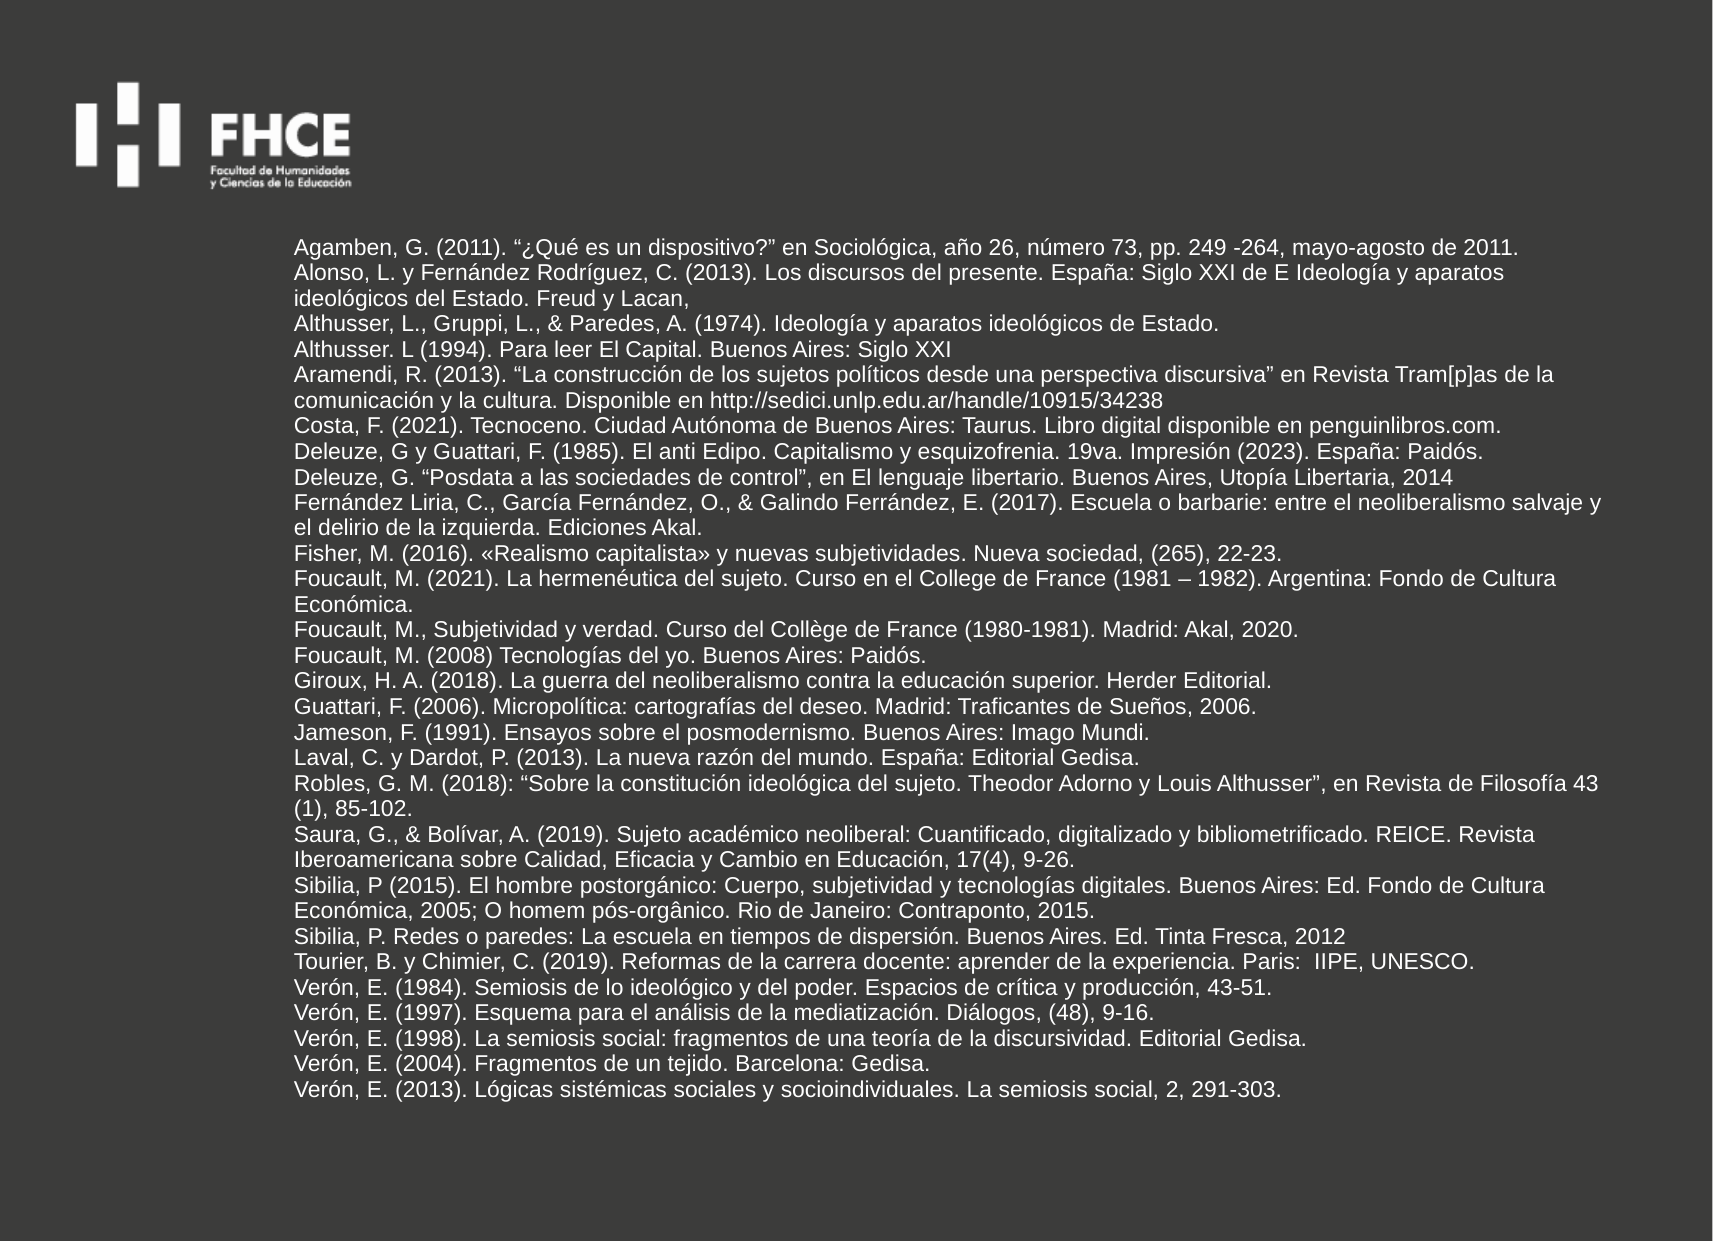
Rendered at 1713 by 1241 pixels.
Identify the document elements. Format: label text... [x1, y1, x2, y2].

text_box Agamben, G. (2011). “¿Qué es un dispositivo?” en Sociológica, año 26, número 73, pp. 249 -264, mayo-agosto de 2011. Alonso, L. y Fernández Rodríguez, C. (2013). Los discursos del presente. España: Siglo XXI de E Ideología y aparatos ideológicos del Estado. Freud y Lacan, Althusser, L., Gruppi, L., & Paredes, A. (1974). Ideología y aparatos ideológicos de Estado. Althusser. L (1994). Para leer El Capital. Buenos Aires: Siglo XXI Aramendi, R. (2013). “La construcción de los sujetos políticos desde una perspectiva discursiva” en Revista Tram[p]as de la comunicación y la cultura. Disponible en http://sedici.unlp.edu.ar/handle/10915/34238 Costa, F. (2021). Tecnoceno. Ciudad Autónoma de Buenos Aires: Taurus. Libro digital disponible en penguinlibros.com. Deleuze, G y Guattari, F. (1985). El anti Edipo. Capitalismo y esquizofrenia. 19va. Impresión (2023). España: Paidós. Deleuze, G. “Posdata a las sociedades de control”, en El lenguaje libertario. Buenos Aires, Utopía Libertaria, 2014 Fernández Liria, C., García Fernández, O., & Galindo Ferrández, E. (2017). Escuela o barbarie: entre el neoliberalismo salvaje y el delirio de la izquierda. Ediciones Akal. Fisher, M. (2016). «Realismo capitalista» y nuevas subjetividades. Nueva sociedad, (265), 22-23. Foucault, M. (2021). La hermenéutica del sujeto. Curso en el College de France (1981 – 1982). Argentina: Fondo de Cultura Económica. Foucault, M., Subjetividad y verdad. Curso del Collège de France (1980-1981). Madrid: Akal, 2020. Foucault, M. (2008) Tecnologías del yo. Buenos Aires: Paidós. Giroux, H. A. (2018). La guerra del neoliberalismo contra la educación superior. Herder Editorial. Guattari, F. (2006). Micropolítica: cartografías del deseo. Madrid: Traficantes de Sueños, 2006. Jameson, F. (1991). Ensayos sobre el posmodernismo. Buenos Aires: Imago Mundi. Laval, C. y Dardot, P. (2013). La nueva razón del mundo. España: Editorial Gedisa. Robles, G. M. (2018): “Sobre la constitución ideológica del sujeto. Theodor Adorno y Louis Althusser”, en Revista de Filosofía 43 (1), 85-102. Saura, G., & Bolívar, A. (2019). Sujeto académico neoliberal: Cuantificado, digitalizado y bibliometrificado. REICE. Revista Iberoamericana sobre Calidad, Eficacia y Cambio en Educación, 17(4), 9-26. Sibilia, P (2015). El hombre postorgánico: Cuerpo, subjetividad y tecnologías digitales. Buenos Aires: Ed. Fondo de Cultura Económica, 2005; O homem pós-orgânico. Rio de Janeiro: Contraponto, 2015. Sibilia, P. Redes o paredes: La escuela en tiempos de dispersión. Buenos Aires. Ed. Tinta Fresca, 2012 Tourier, B. y Chimier, C. (2019). Reformas de la carrera docente: aprender de la experiencia. Paris: IIPE, UNESCO. Verón, E. (1984). Semiosis de lo ideológico y del poder. Espacios de crítica y producción, 43-51. Verón, E. (1997). Esquema para el análisis de la mediatización. Diálogos, (48), 9-16. Verón, E. (1998). La semiosis social: fragmentos de una teoría de la discursividad. Editorial Gedisa. Verón, E. (2004). Fragmentos de un tejido. Barcelona: Gedisa. Verón, E. (2013). Lógicas sistémicas sociales y socioindividuales. La semiosis social, 2, 291-303. [279, 227, 1633, 1179]
picture [0, 0, 1713, 1241]
